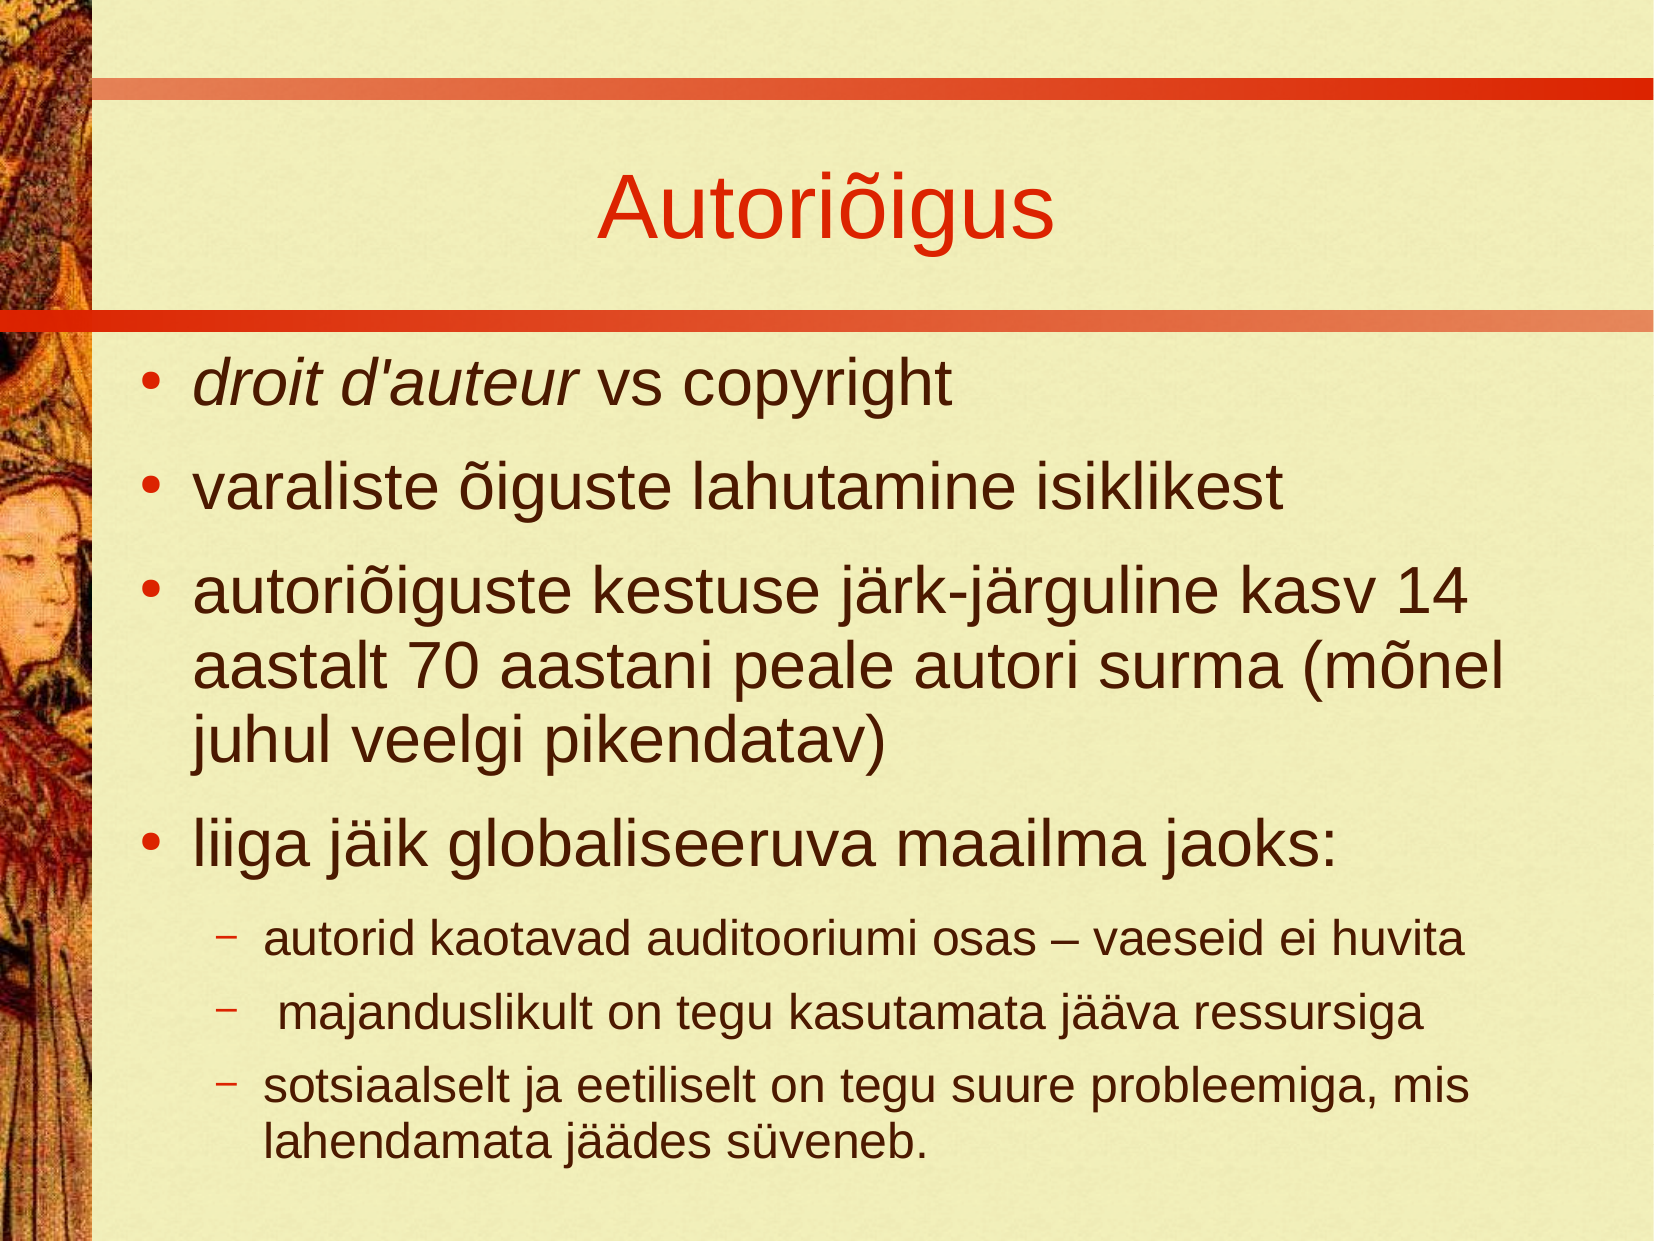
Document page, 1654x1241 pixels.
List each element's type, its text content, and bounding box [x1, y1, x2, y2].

picture [0, 332, 1654, 1241]
list droit d'auteur vs copyright varaliste õiguste lahutamine isiklikest autoriõiguste kestuse järk-järguline kasv 14 aastalt 70 aastani peale autori surma (mõnel juhul veelgi pikendatav) liiga jäik globaliseeruva maailma jaoks: autorid kaotavad auditooriumi osas – vaeseid ei huvita majanduslikult on tegu kasutamata jääva ressursiga sotsiaalselt ja eetiliselt on tegu suure probleemiga, mis lahendamata jäädes süveneb. [121, 344, 1534, 1169]
picture [0, 0, 1654, 310]
title Autoriõigus [121, 102, 1534, 311]
